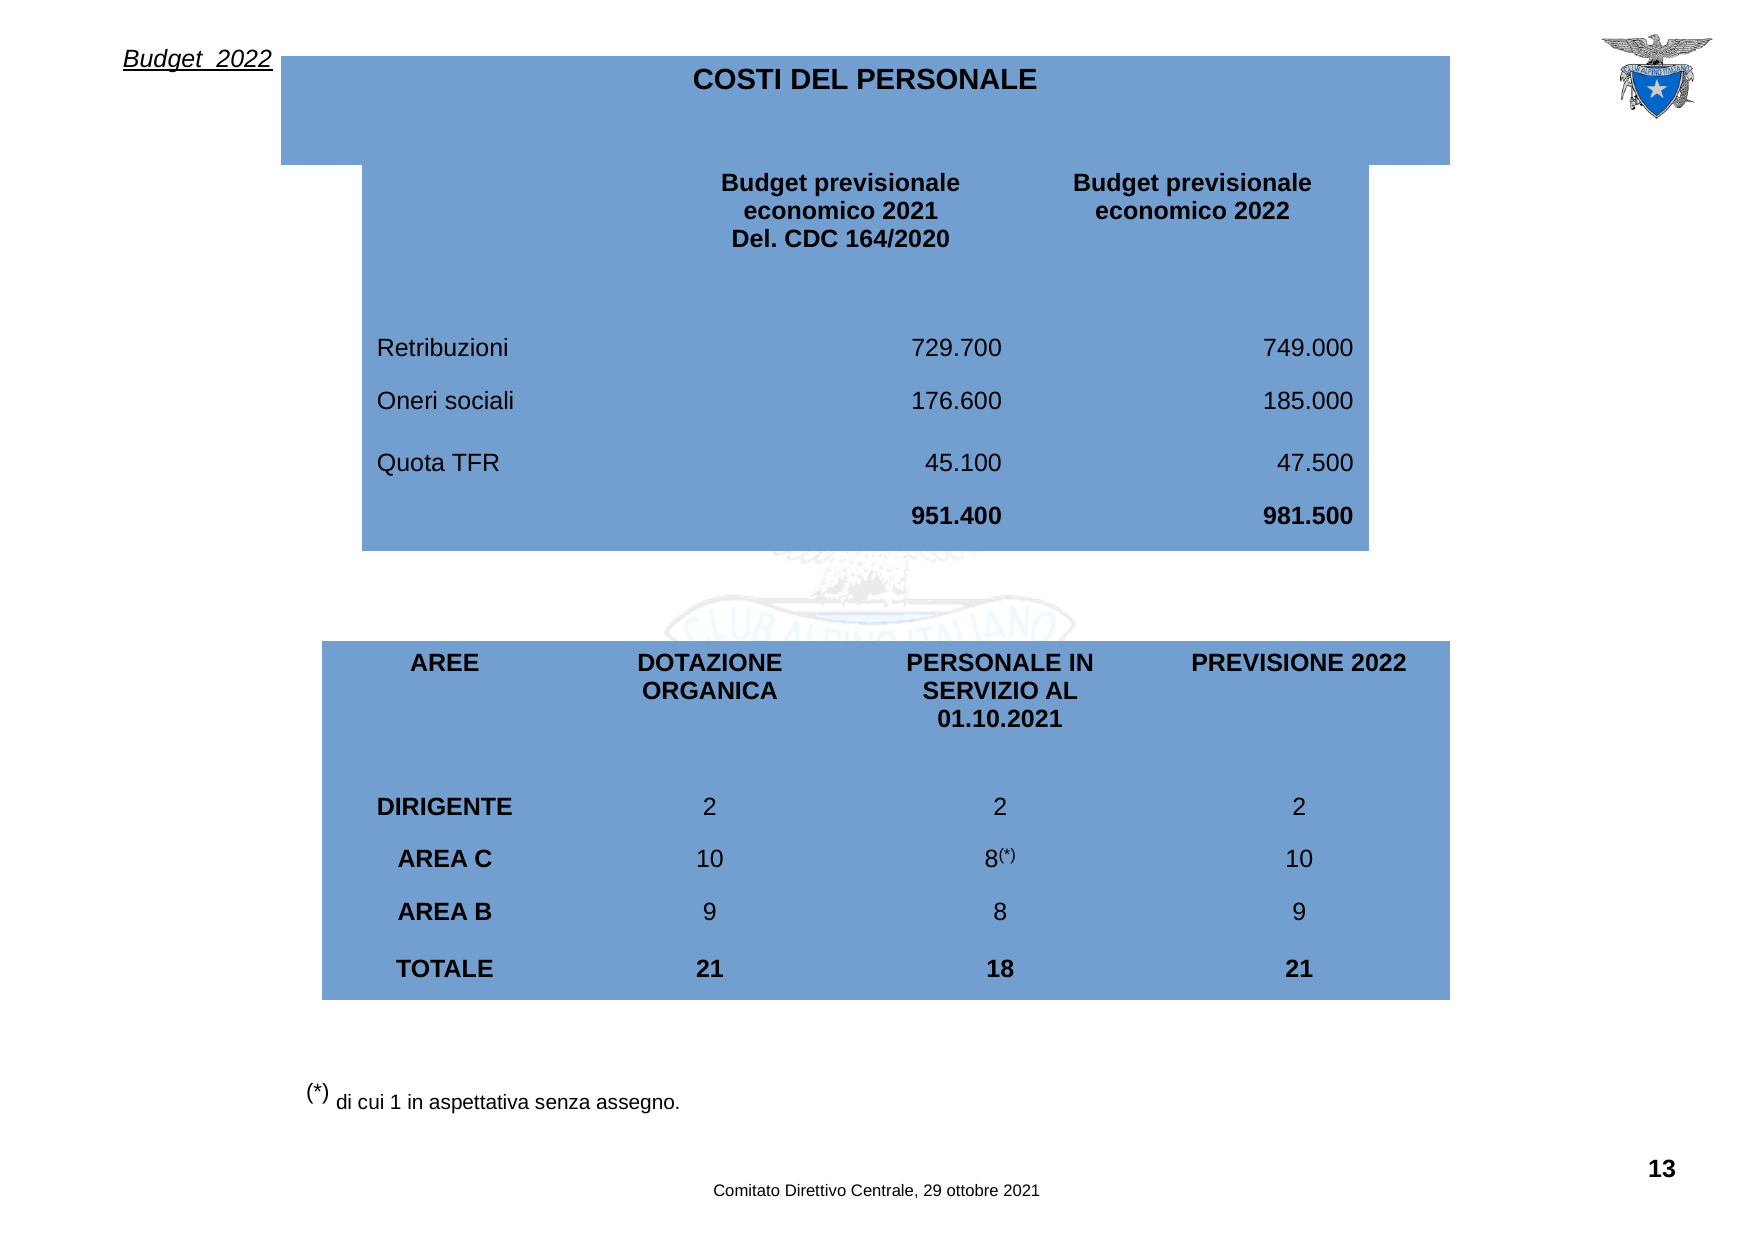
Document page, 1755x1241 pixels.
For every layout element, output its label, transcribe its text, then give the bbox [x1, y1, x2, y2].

table_cell 8 [852, 890, 1149, 948]
picture [533, 551, 1221, 641]
table_header AREE [322, 641, 568, 786]
table_cell 729.700 [665, 326, 1017, 379]
text_box 13 [1633, 1145, 1704, 1191]
table_header [362, 165, 665, 326]
table_cell 2 [852, 786, 1149, 838]
table_cell 2 [1149, 786, 1450, 838]
table_header PERSONALE IN SERVIZIO AL 01.10.2021 [852, 641, 1149, 786]
table_header Budget previsionale economico 2022 [1017, 165, 1369, 326]
text_box Budget 2022 [50, 35, 346, 82]
table_cell 18 [852, 948, 1149, 1000]
table_cell 45.100 [665, 441, 1017, 494]
table_cell 185.000 [1017, 379, 1369, 441]
table_cell 749.000 [1017, 326, 1369, 379]
table_cell 981.500 [1017, 494, 1369, 551]
table_cell [362, 494, 665, 551]
table_cell 9 [568, 890, 852, 948]
table_cell TOTALE [322, 948, 568, 1000]
picture [1597, 29, 1718, 128]
table_cell Quota TFR [362, 441, 665, 494]
table_cell Oneri sociali [362, 379, 665, 441]
table_header COSTI DEL PERSONALE [281, 56, 1450, 106]
table_cell 176.600 [665, 379, 1017, 441]
table_cell [281, 106, 1450, 165]
table_cell 8(*) [852, 838, 1149, 890]
table_cell AREA B [322, 890, 568, 948]
table_cell DIRIGENTE [322, 786, 568, 838]
table_cell Retribuzioni [362, 326, 665, 379]
table_cell 2 [568, 786, 852, 838]
table_cell 951.400 [665, 494, 1017, 551]
table_cell 9 [1149, 890, 1450, 948]
table_cell 47.500 [1017, 441, 1369, 494]
text_box (*) di cui 1 in aspettativa senza assegno. [156, 1069, 830, 1112]
table_header Budget previsionale economico 2021 Del. CDC 164/2020 [665, 165, 1017, 326]
table_cell 10 [568, 838, 852, 890]
table_cell 21 [568, 948, 852, 1000]
table_cell 10 [1149, 838, 1450, 890]
table_cell 21 [1149, 948, 1450, 1000]
table_header DOTAZIONE ORGANICA [568, 641, 852, 786]
text_box Comitato Direttivo Centrale, 29 ottobre 2021 [469, 1172, 1285, 1209]
table_header PREVISIONE 2022 [1149, 641, 1450, 786]
table_cell AREA C [322, 838, 568, 890]
